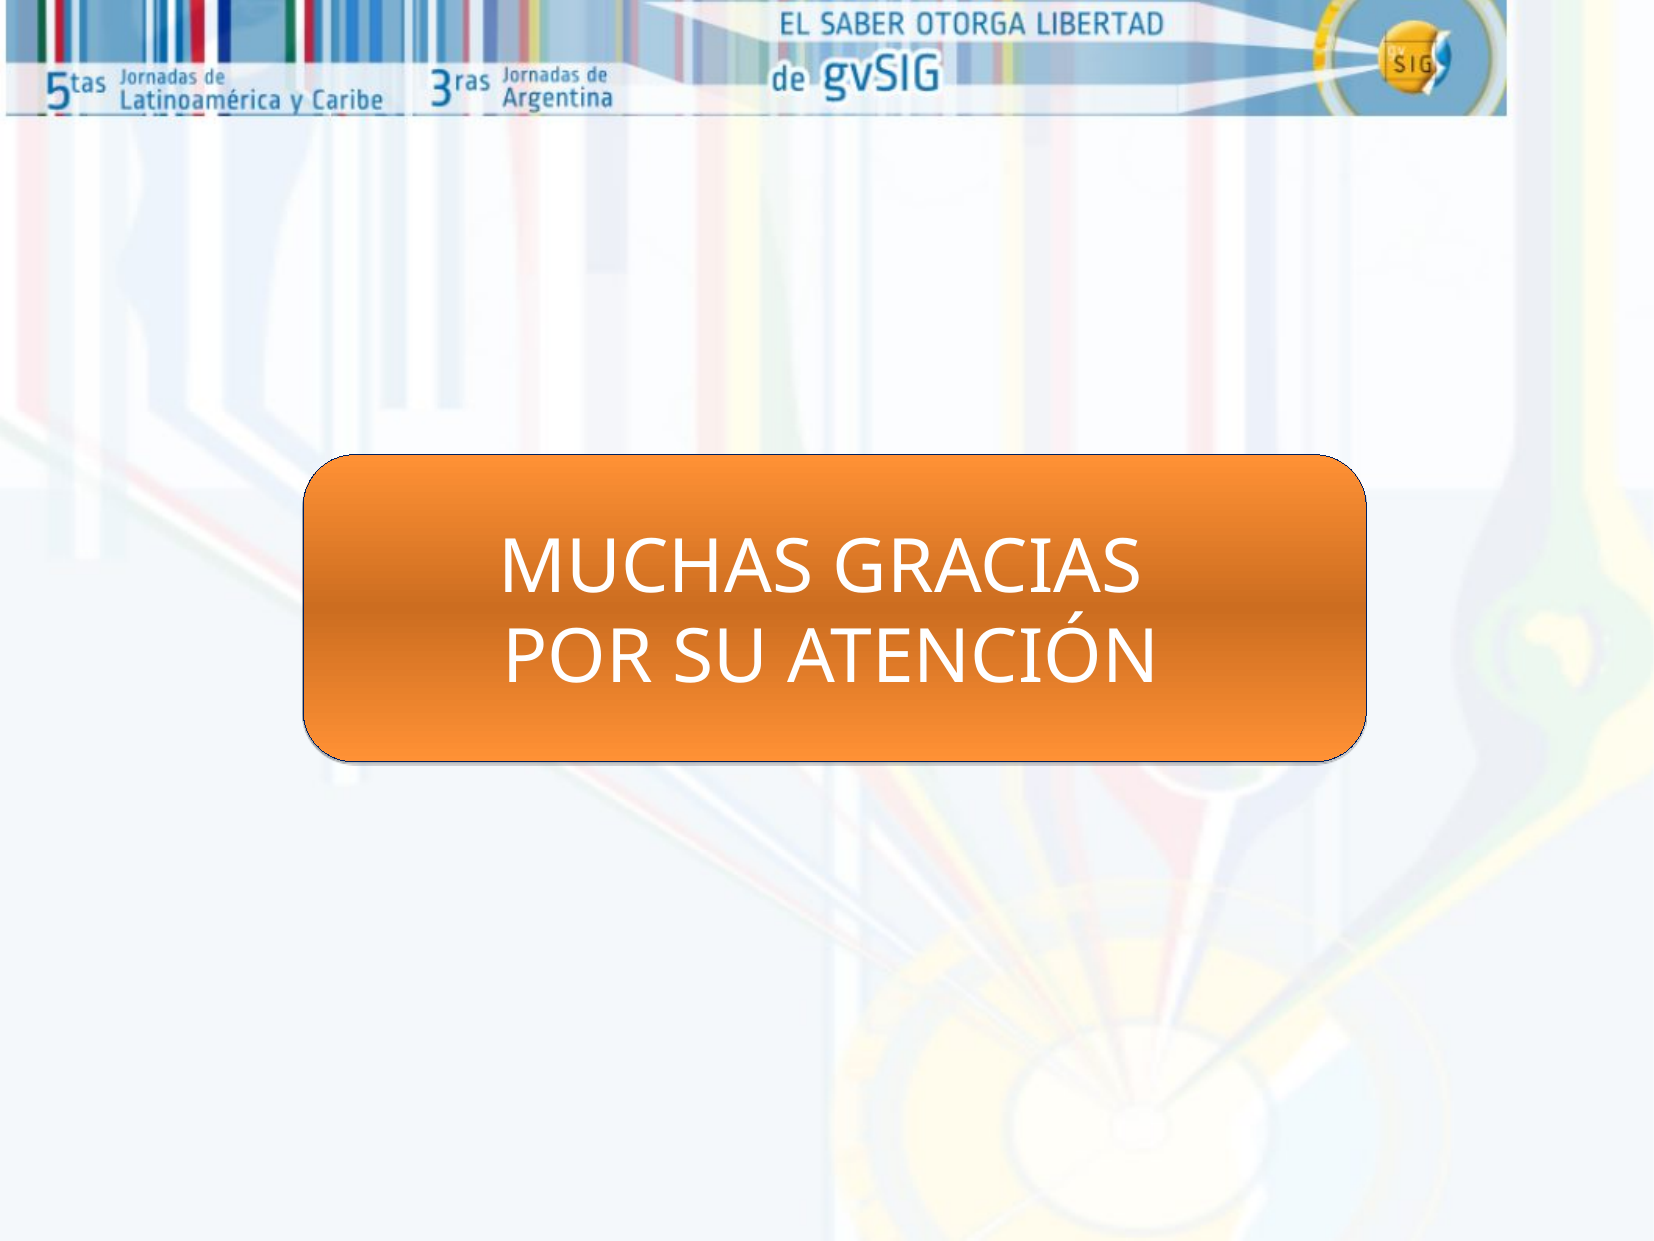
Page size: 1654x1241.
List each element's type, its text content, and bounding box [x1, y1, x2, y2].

text_box MUCHAS GRACIAS POR SU ATENCIÓN [322, 509, 1339, 705]
text_box [303, 454, 1367, 762]
picture [0, 0, 1654, 1241]
